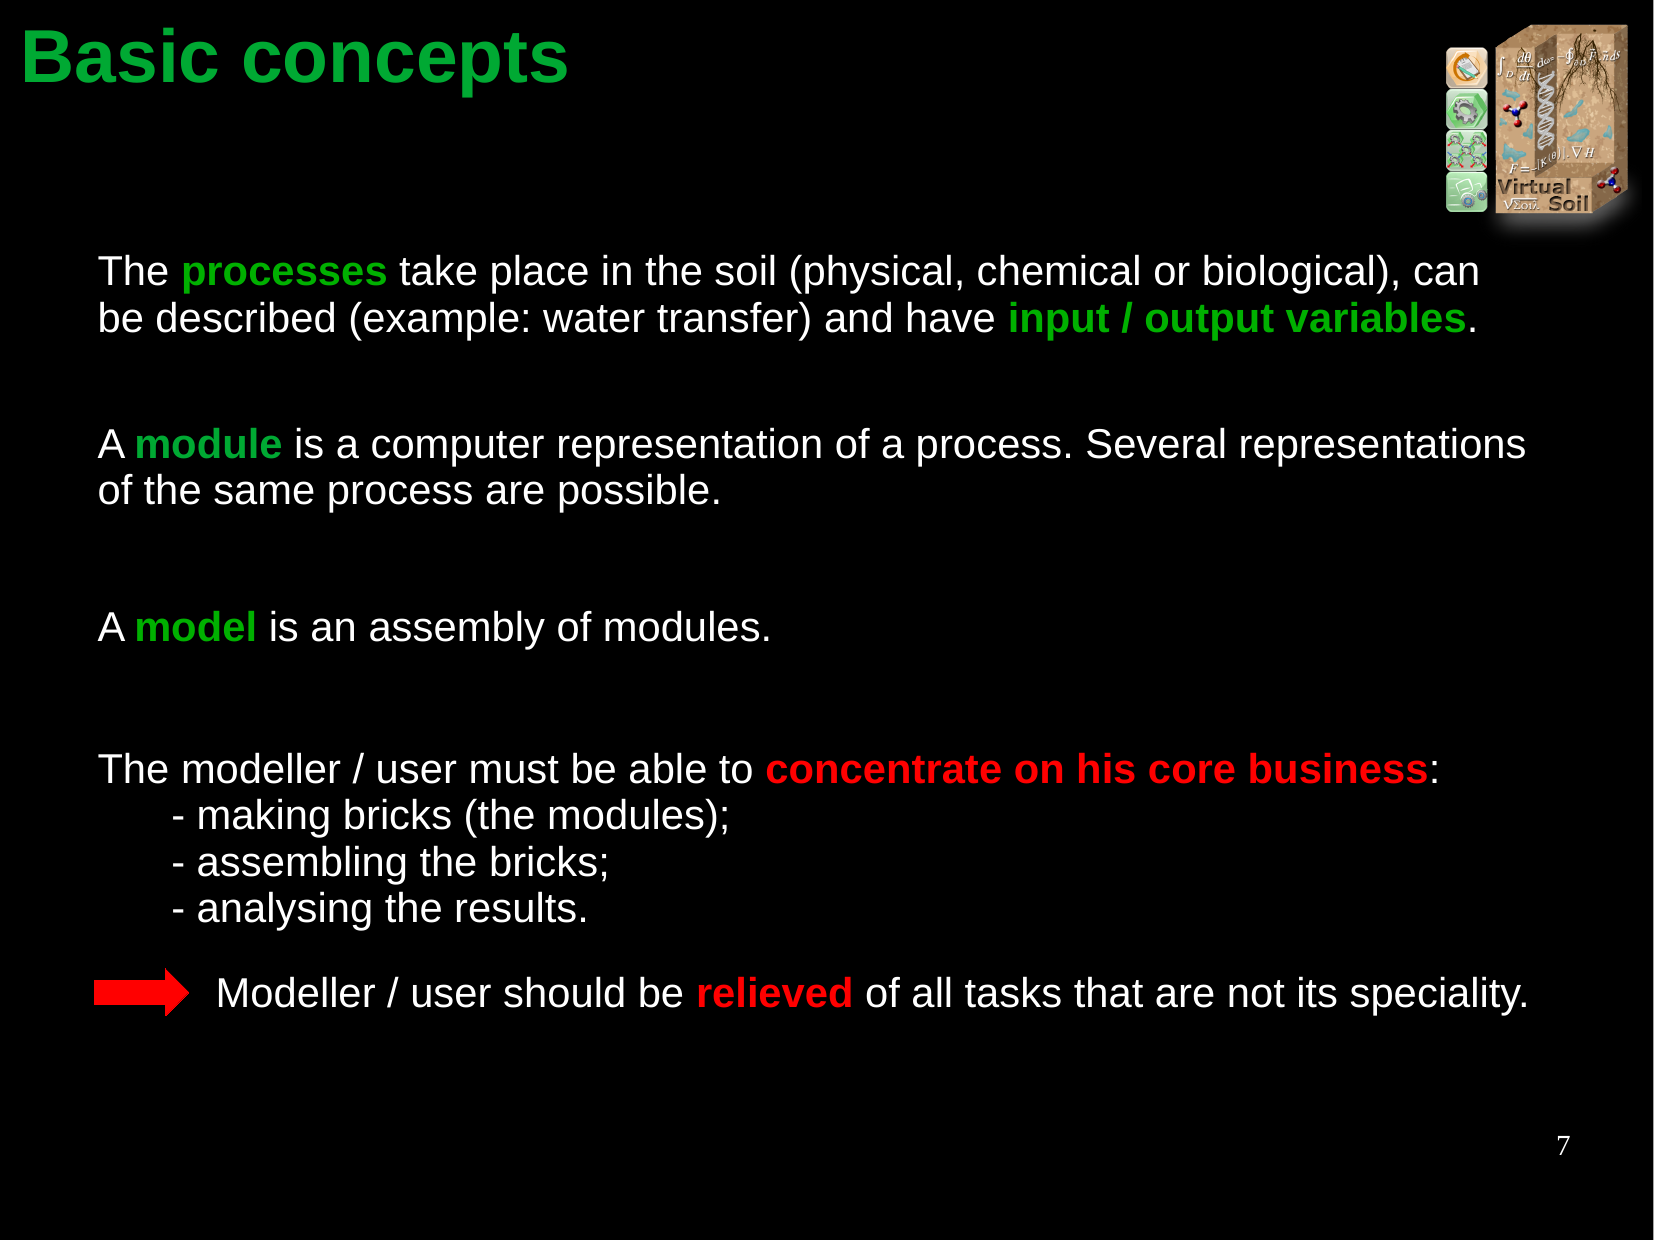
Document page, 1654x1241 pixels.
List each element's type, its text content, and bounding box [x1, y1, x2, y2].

text_box The modeller / user must be able to concentrate on his core business: - making bricks (the modules); - assembling the bricks; - analysing the results. [82, 738, 1524, 986]
text_box Modeller / user should be relieved of all tasks that are not its speciality. [200, 962, 1642, 1040]
picture [1409, 0, 1642, 260]
text_box A model is an assembly of modules. [82, 596, 1323, 668]
text_box Basic concepts [5, 7, 1276, 107]
text_box The processes take place in the soil (physical, chemical or biological), can be described (example: water transfer) and have input / output variables. [82, 240, 1512, 395]
text_box A module is a computer representation of a process. Several representations of the same process are possible. [82, 413, 1560, 522]
text_box [94, 968, 189, 1016]
